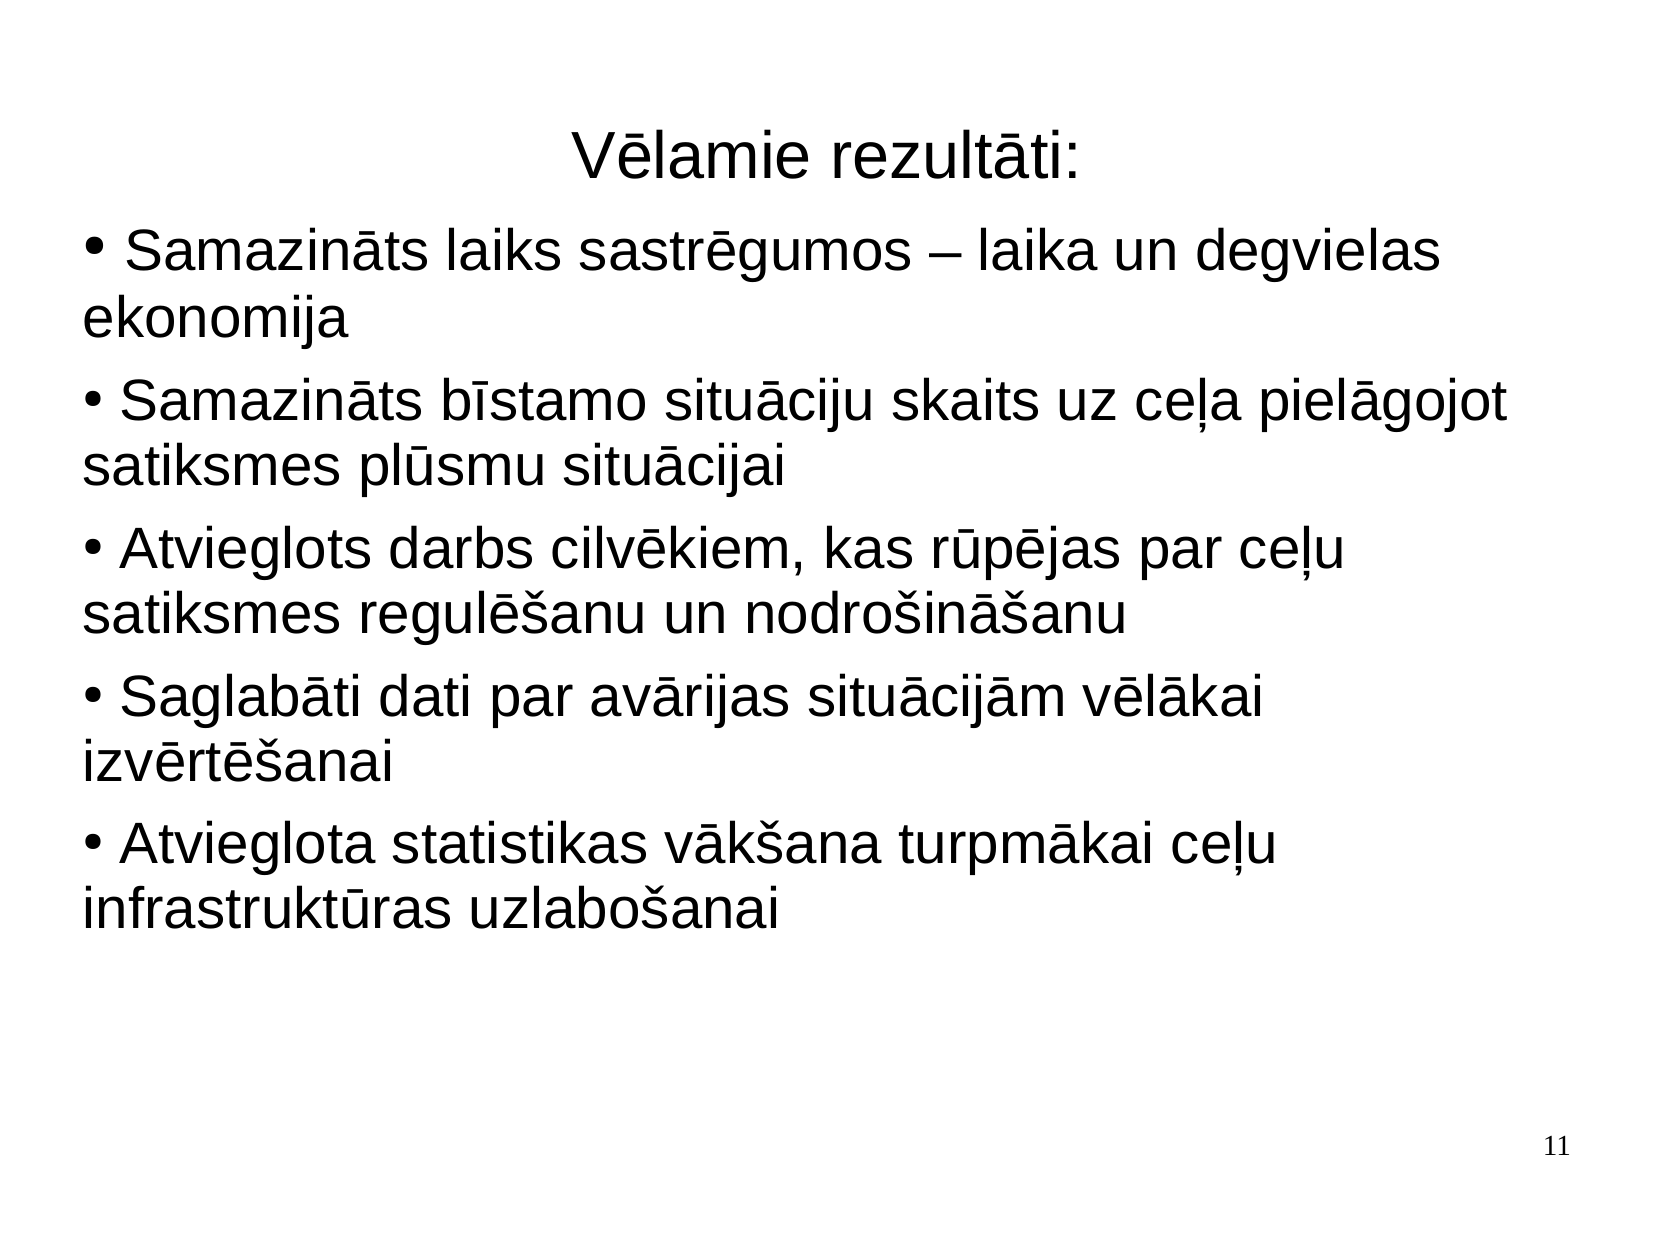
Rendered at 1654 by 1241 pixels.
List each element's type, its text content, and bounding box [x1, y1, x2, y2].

subtitle Vēlamie rezultāti: Samazināts laiks sastrēgumos – laika un degvielas ekonomija Samazināts bīstamo situāciju skaits uz ceļa pielāgojot satiksmes plūsmu situācijai Atvieglots darbs cilvēkiem, kas rūpējas par ceļu satiksmes regulēšanu un nodrošināšanu Saglabāti dati par avārijas situācijām vēlākai izvērtēšanai Atvieglota statistikas vākšana turpmākai ceļu infrastruktūras uzlabošanai [82, 49, 1571, 1010]
